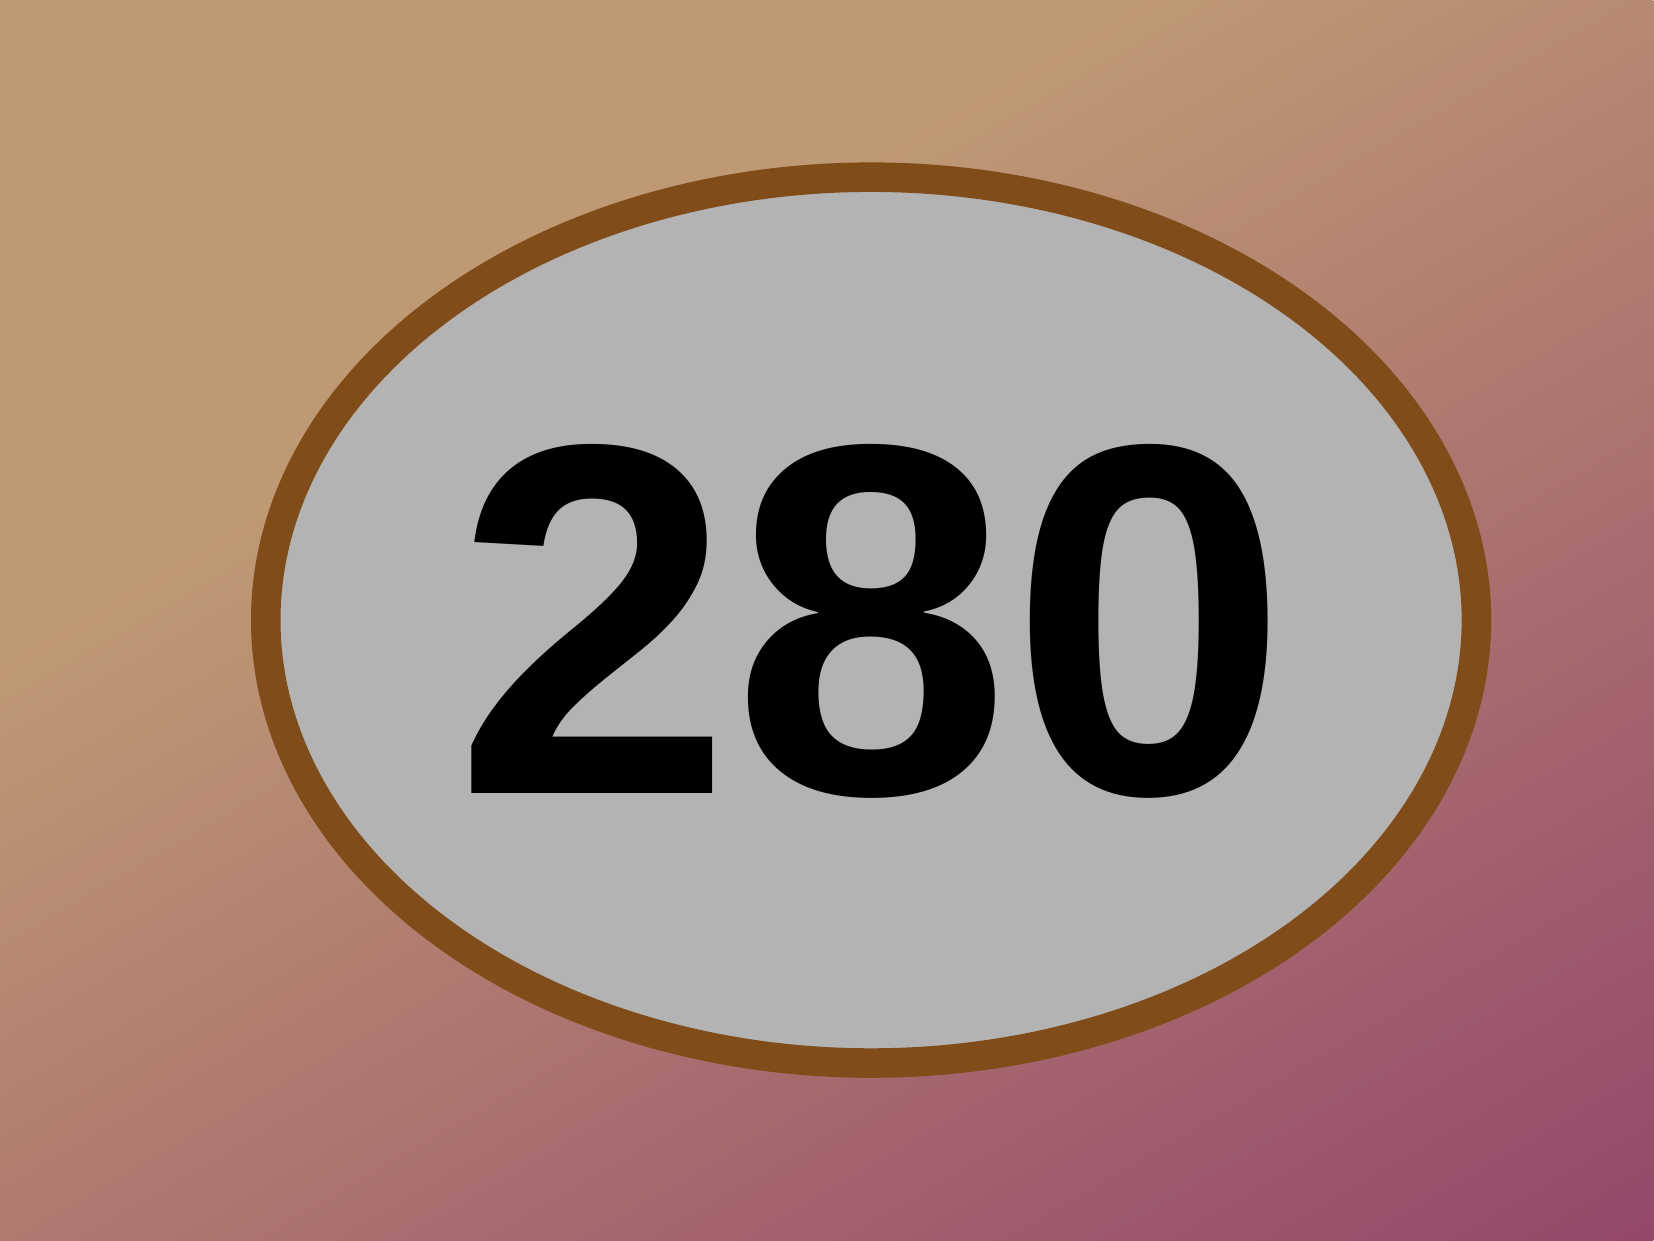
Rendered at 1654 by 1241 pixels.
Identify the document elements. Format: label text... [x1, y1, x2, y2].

text_box 280 [265, 177, 1477, 1064]
